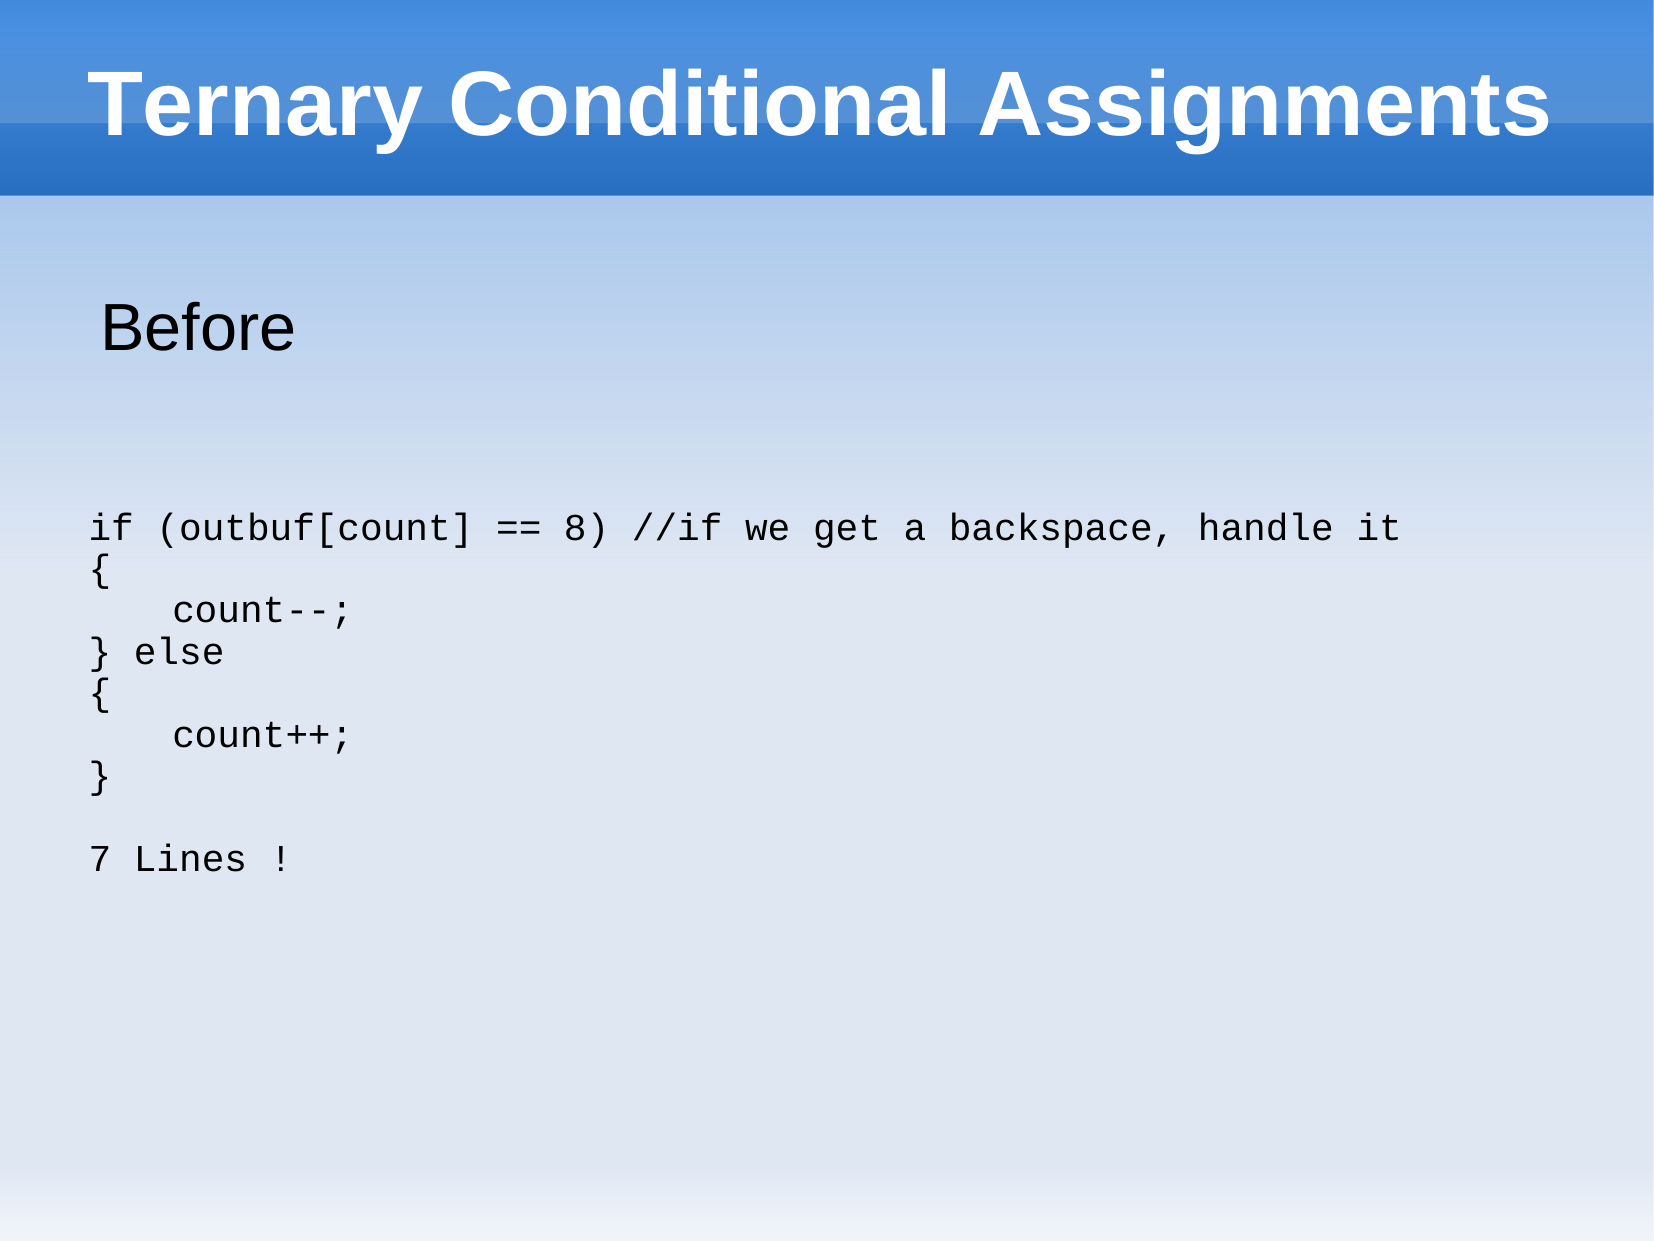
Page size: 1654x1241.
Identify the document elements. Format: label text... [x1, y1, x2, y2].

title Ternary Conditional Assignments [76, 7, 1565, 200]
picture [0, 0, 1654, 1241]
chart [87, 509, 1574, 901]
list Before [82, 290, 1571, 666]
